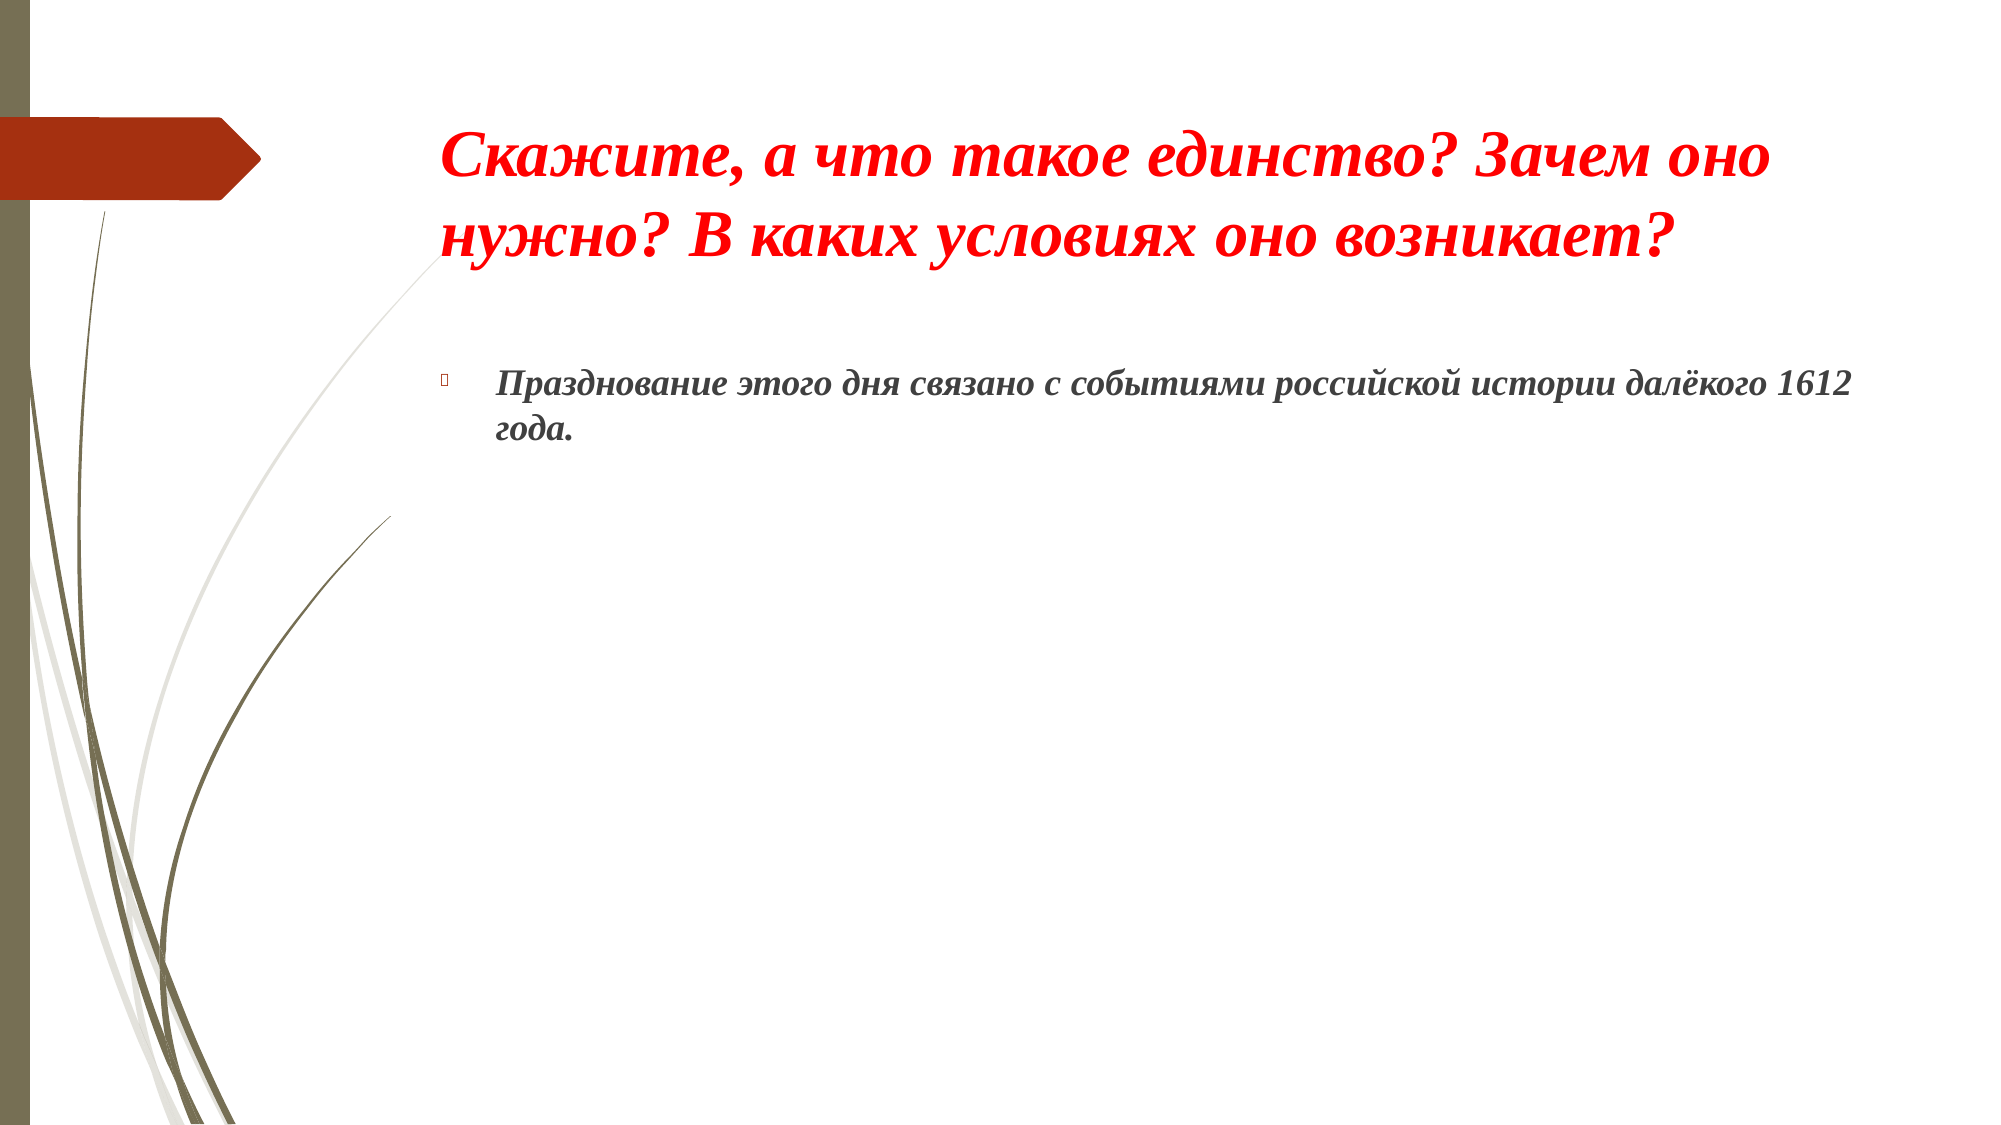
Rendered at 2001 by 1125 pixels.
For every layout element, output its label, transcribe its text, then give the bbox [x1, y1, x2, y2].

title Скажите, а что такое единство? Зачем оно нужно? В каких условиях оно возникает? [425, 102, 1888, 313]
list Празднование этого дня связано с событиями российской истории далёкого 1612 года. [424, 350, 1888, 970]
